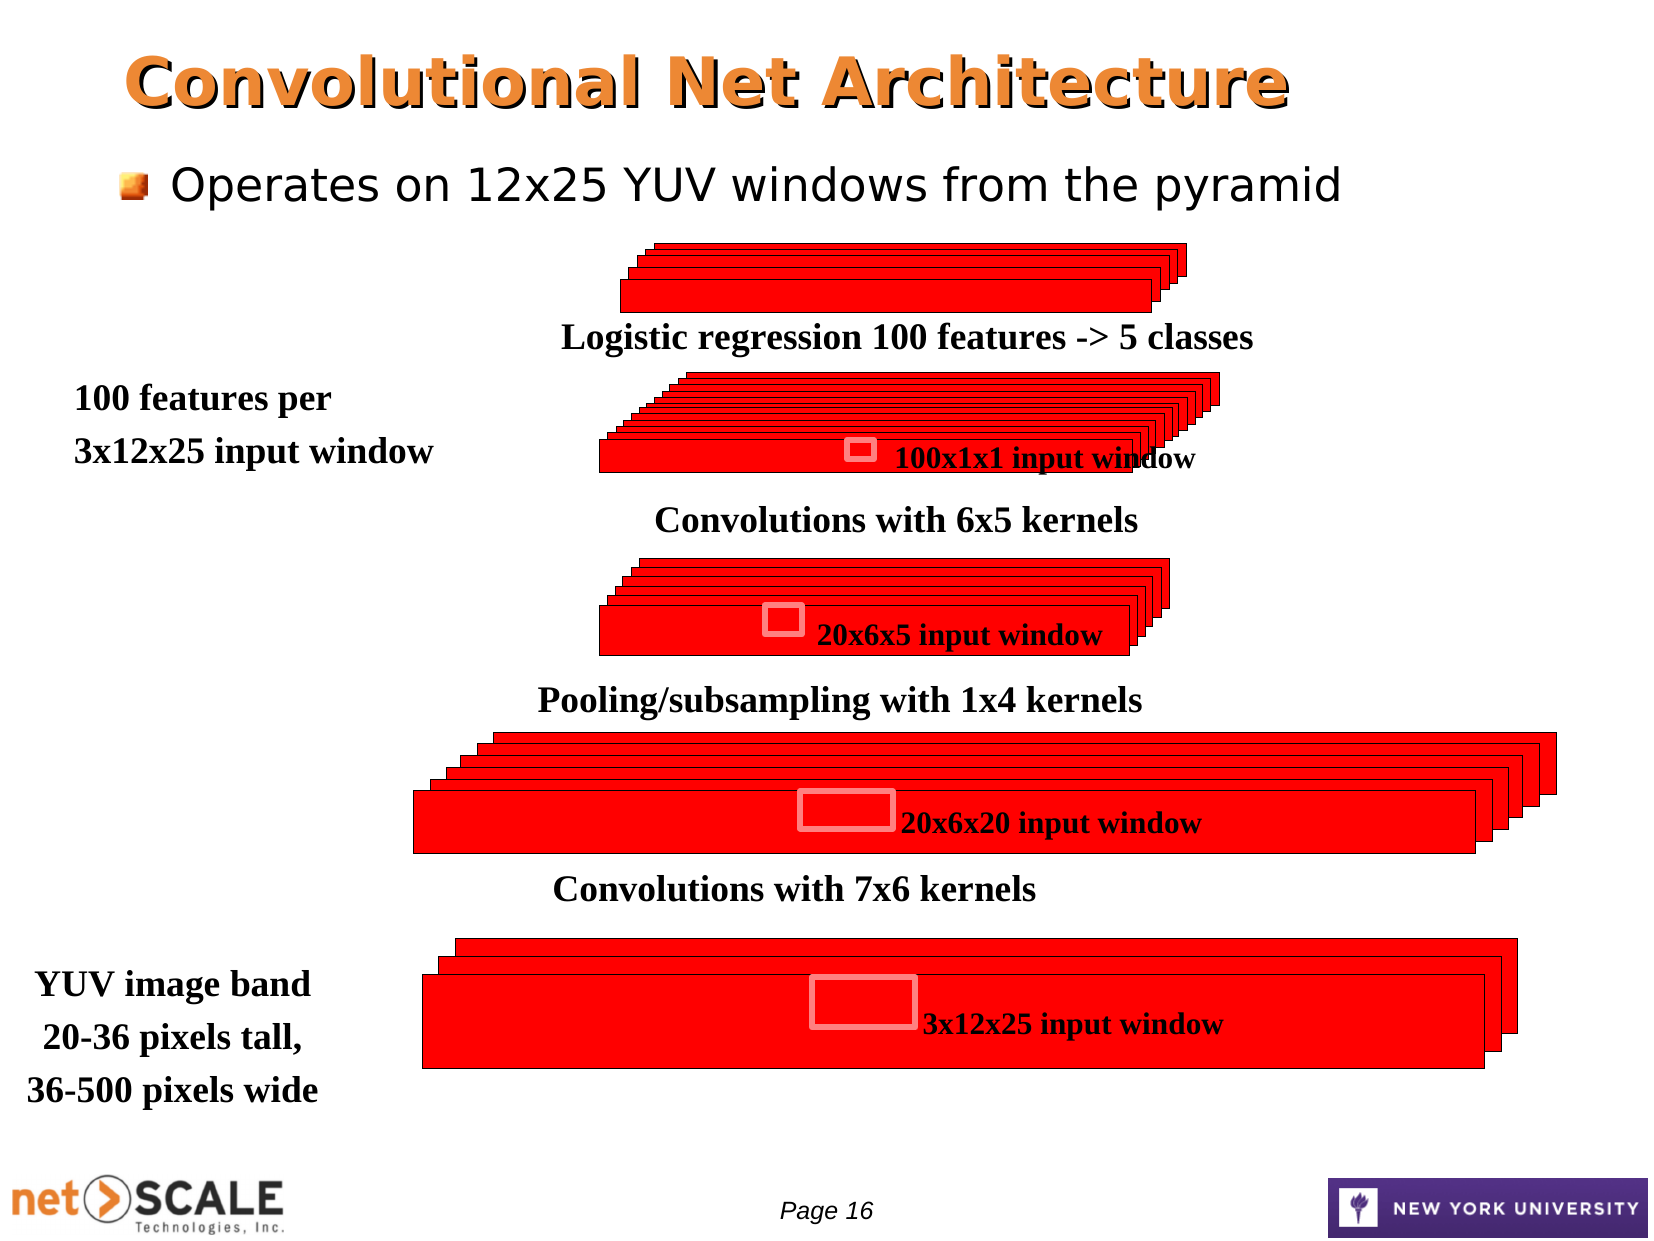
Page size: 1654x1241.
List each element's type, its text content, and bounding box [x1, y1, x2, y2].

text_box Pooling/subsampling with 1x4 kernels [537, 679, 1144, 729]
text_box [422, 938, 1518, 1069]
title Convolutional Net Architecture [123, 0, 1626, 166]
text_box [599, 558, 1170, 656]
text_box 20x6x20 input window [900, 806, 1203, 847]
text_box [620, 243, 1187, 313]
picture [1328, 1178, 1648, 1238]
text_box 3x12x25 input window [922, 1006, 1225, 1048]
text_box 20x6x5 input window [816, 617, 1104, 659]
text_box YUV image band 20-36 pixels tall, 36-500 pixels wide [26, 962, 319, 1134]
list Operates on 12x25 YUV windows from the pyramid [118, 159, 1566, 1097]
text_box 100 features per 3x12x25 input window [73, 376, 435, 548]
text_box Convolutions with 7x6 kernels [552, 868, 1037, 918]
text_box Logistic regression 100 features -> 5 classes [561, 315, 1255, 366]
text_box 100x1x1 input window [894, 440, 1197, 482]
picture [12, 1174, 284, 1235]
text_box Convolutions with 6x5 kernels [654, 499, 1139, 549]
text_box [413, 767, 1509, 854]
text_box [599, 372, 1220, 473]
